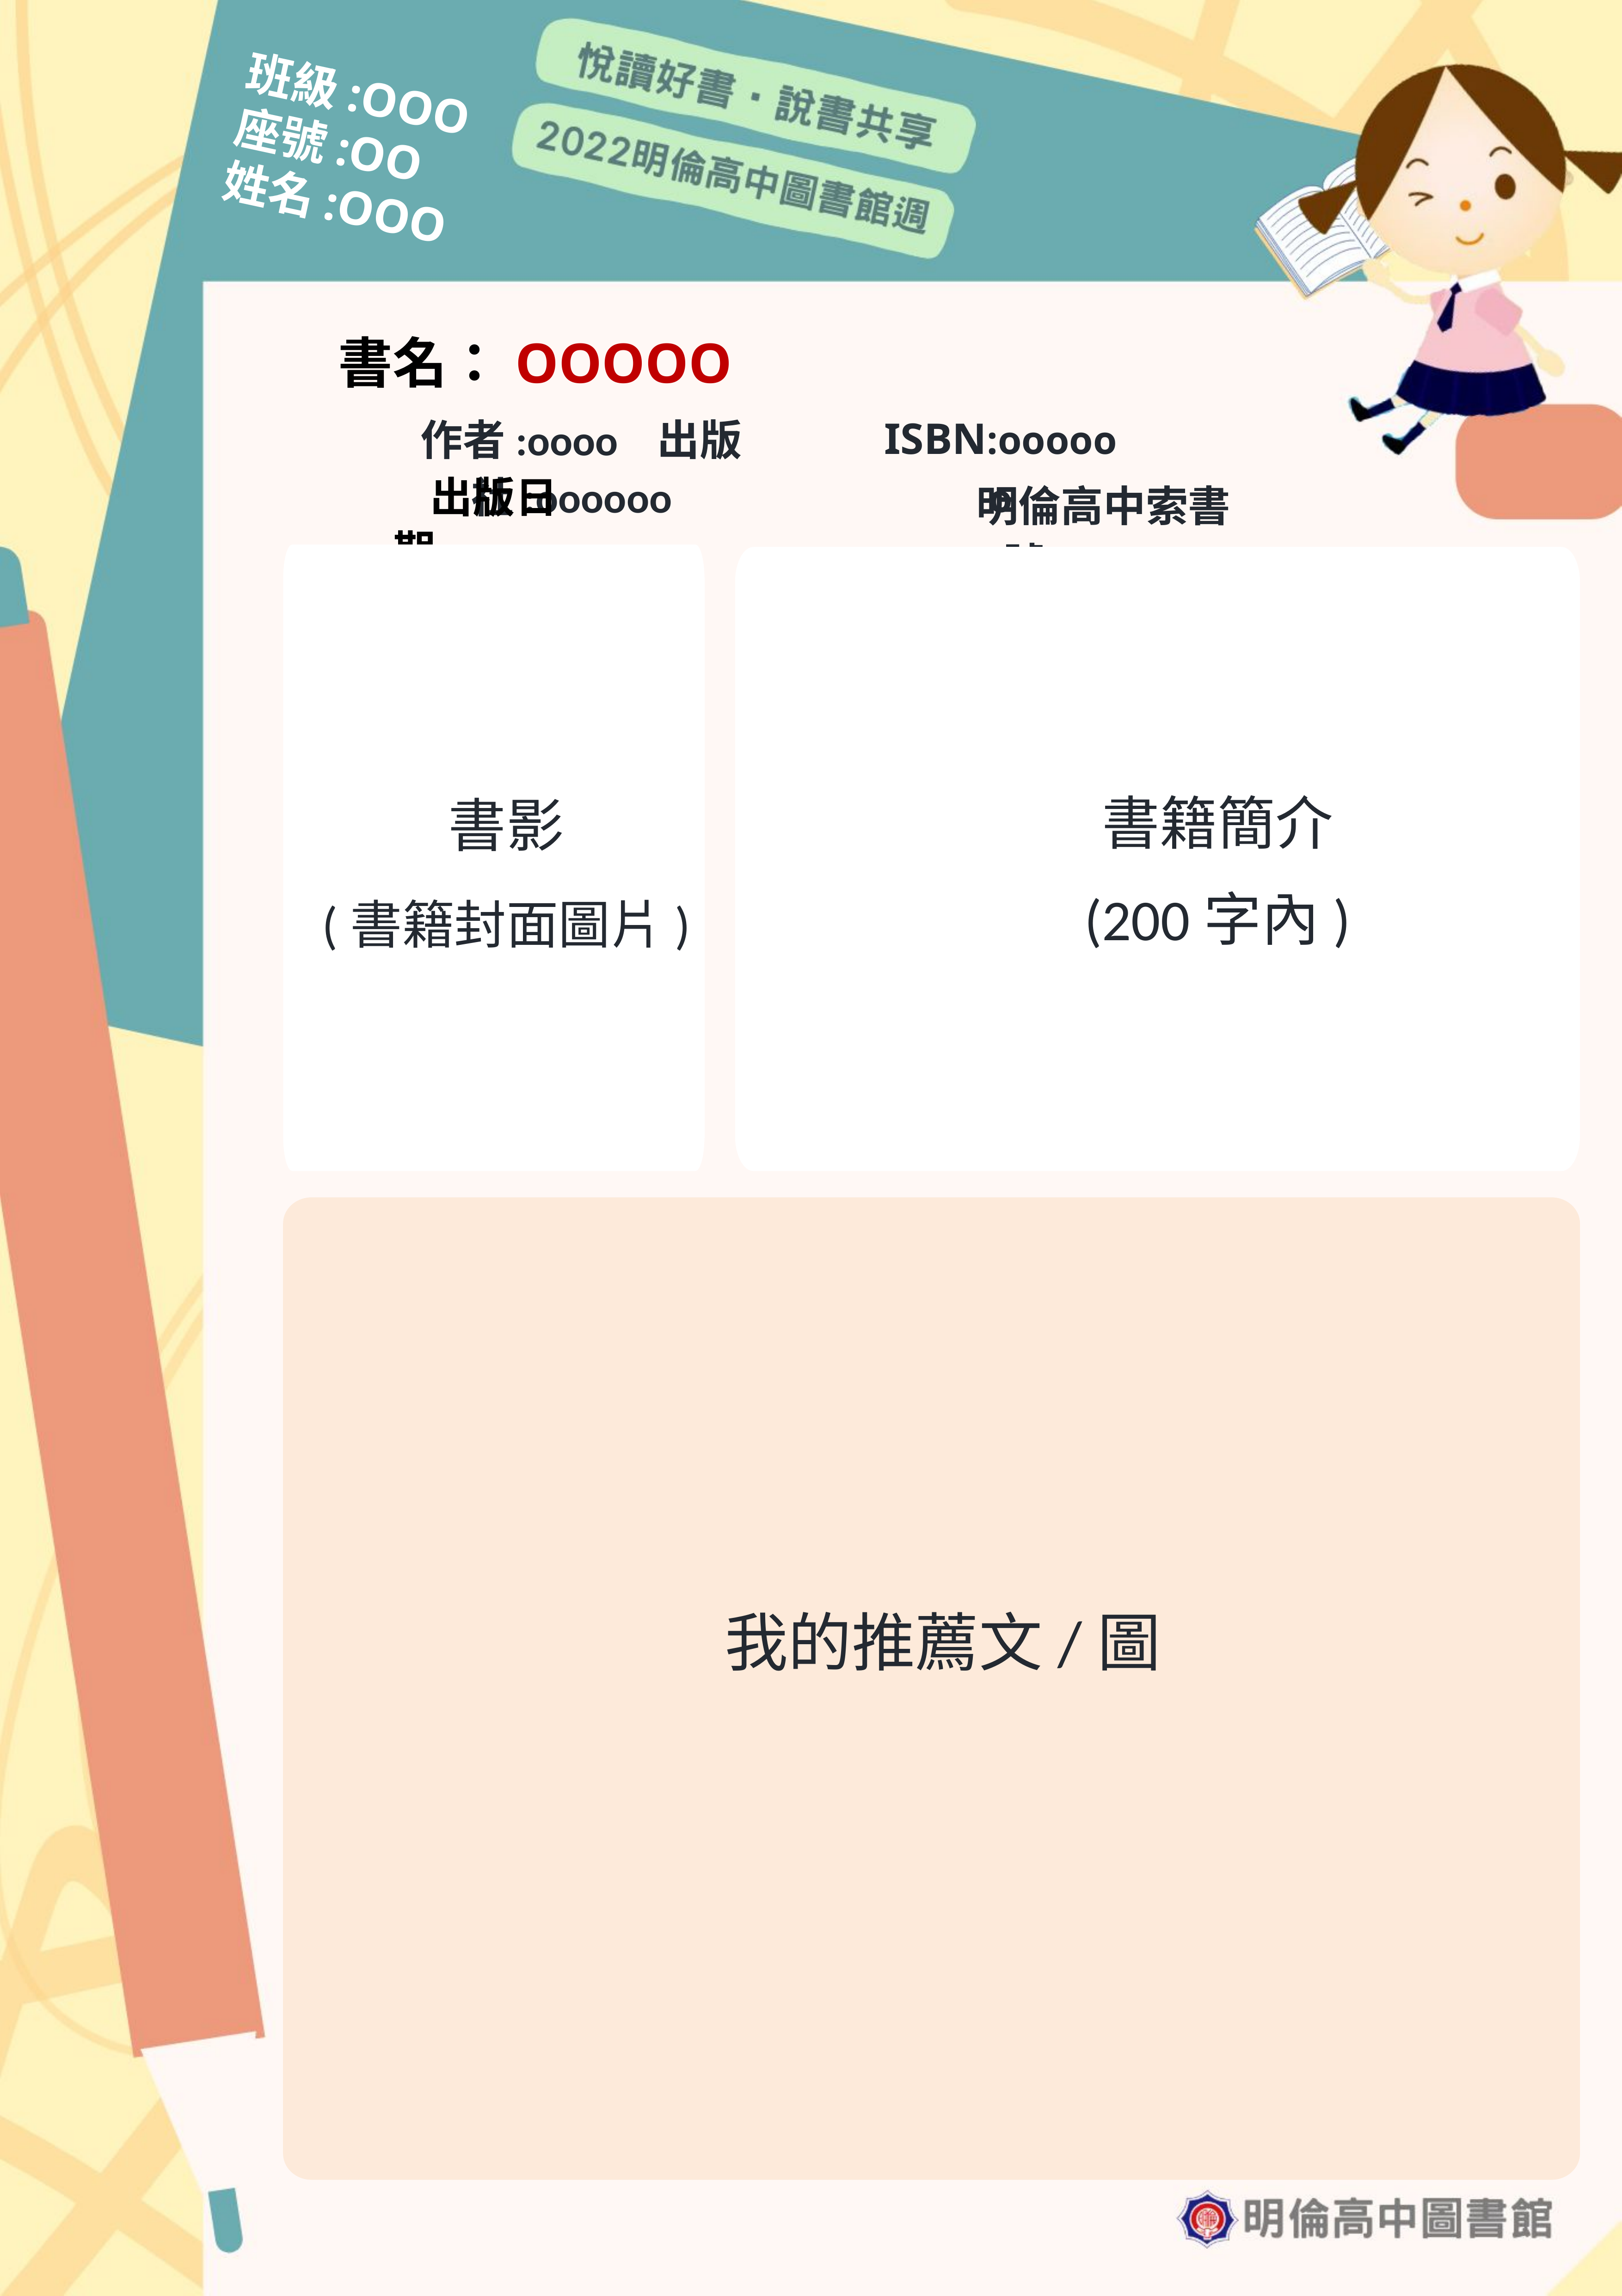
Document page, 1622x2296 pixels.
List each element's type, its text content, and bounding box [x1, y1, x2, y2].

text_box ISBN:oooooo [881, 405, 1120, 459]
text_box 班級:OOO 座號:OO 姓名:OOO [210, 37, 522, 269]
text_box 書影 (書籍封面圖片) [308, 761, 705, 956]
text_box [735, 547, 1580, 1171]
text_box 作者:oooo 出版社:oooooo [333, 407, 829, 461]
text_box 書籍簡介 (200字內) [886, 759, 1550, 945]
text_box [283, 524, 705, 1171]
text_box 明倫高中索書號:oooooo [879, 473, 1328, 527]
text_box 出版日期:oooooo [331, 468, 657, 520]
text_box [283, 1197, 1580, 2180]
text_box 我的推薦文/圖 [533, 1557, 1353, 1666]
text_box 書名：OOOOO [331, 325, 735, 398]
